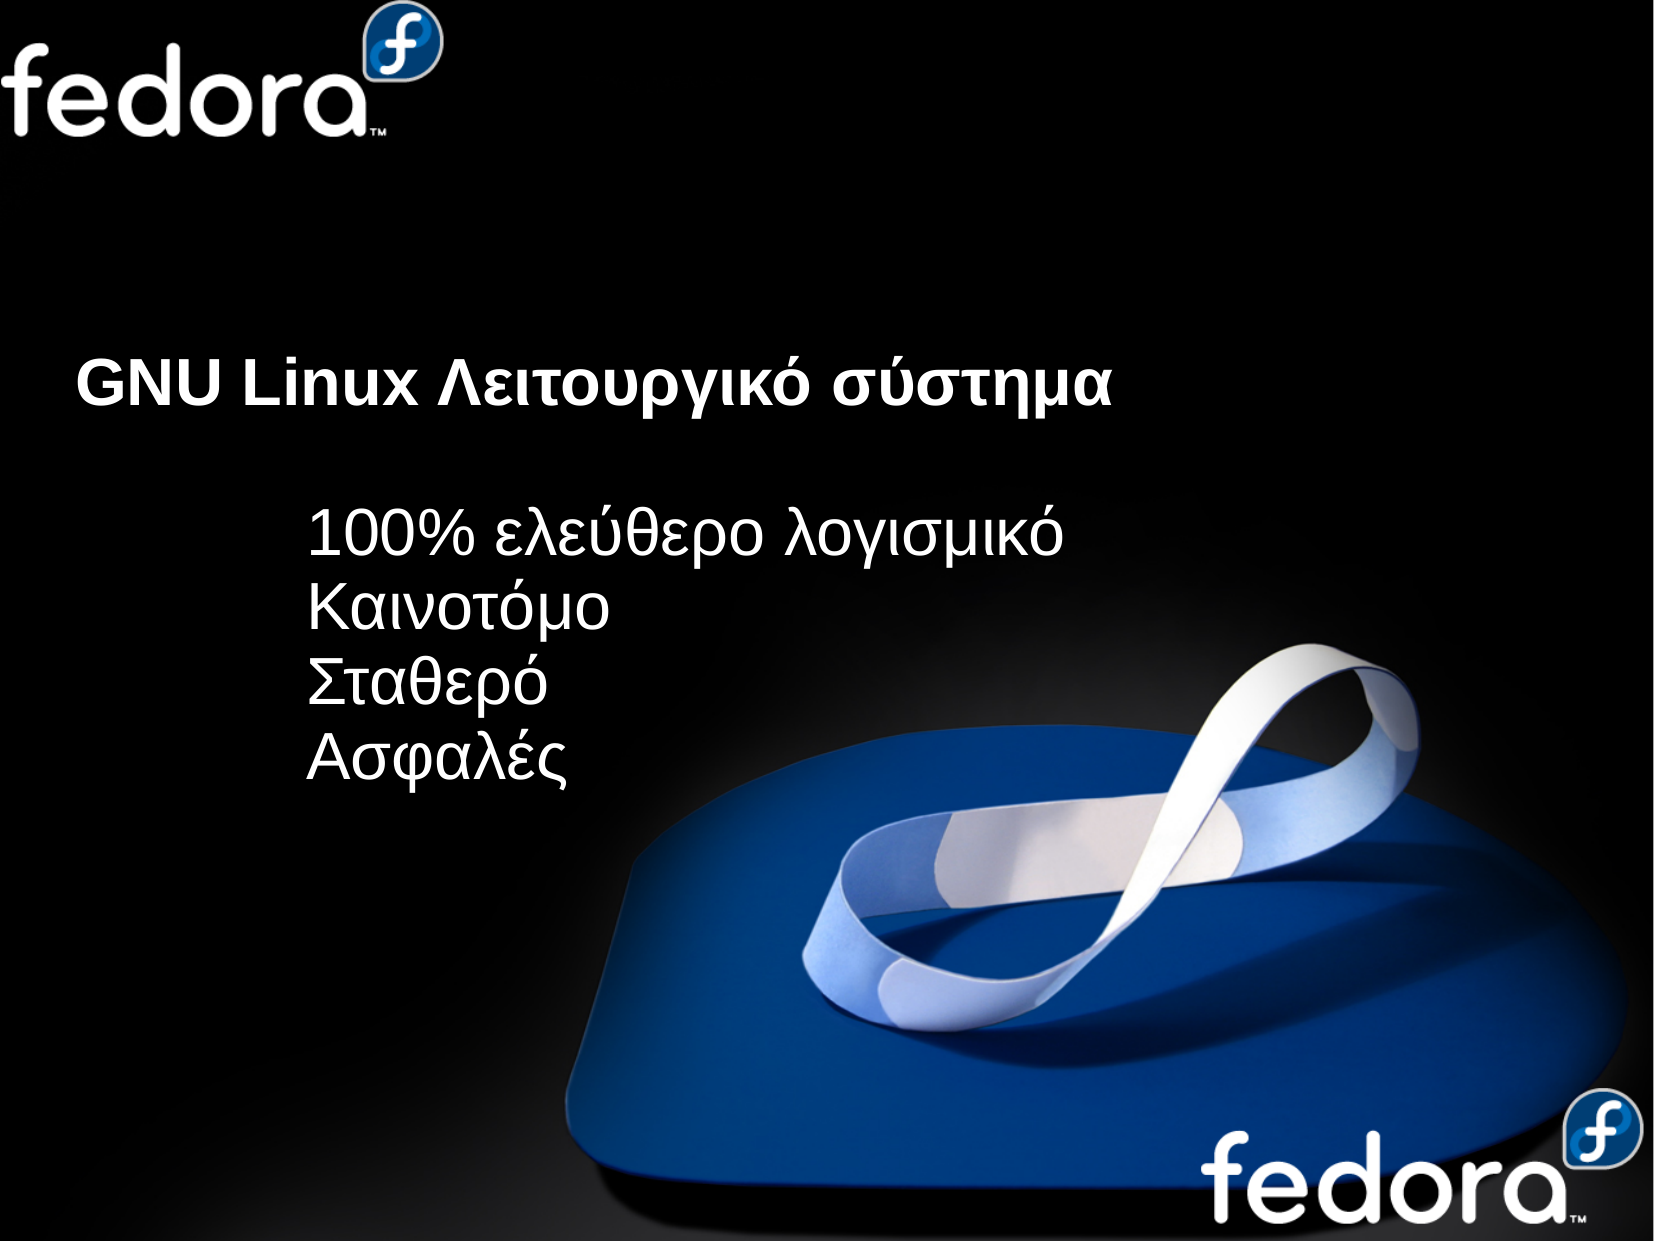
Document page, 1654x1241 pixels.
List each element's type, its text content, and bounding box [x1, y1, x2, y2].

subtitle GNU Linux Λειτουργικό σύστημα 100% ελεύθερο λογισμικό Καινοτόμο Σταθερό Ασφαλές [75, 187, 1564, 952]
picture [0, 0, 1654, 1241]
